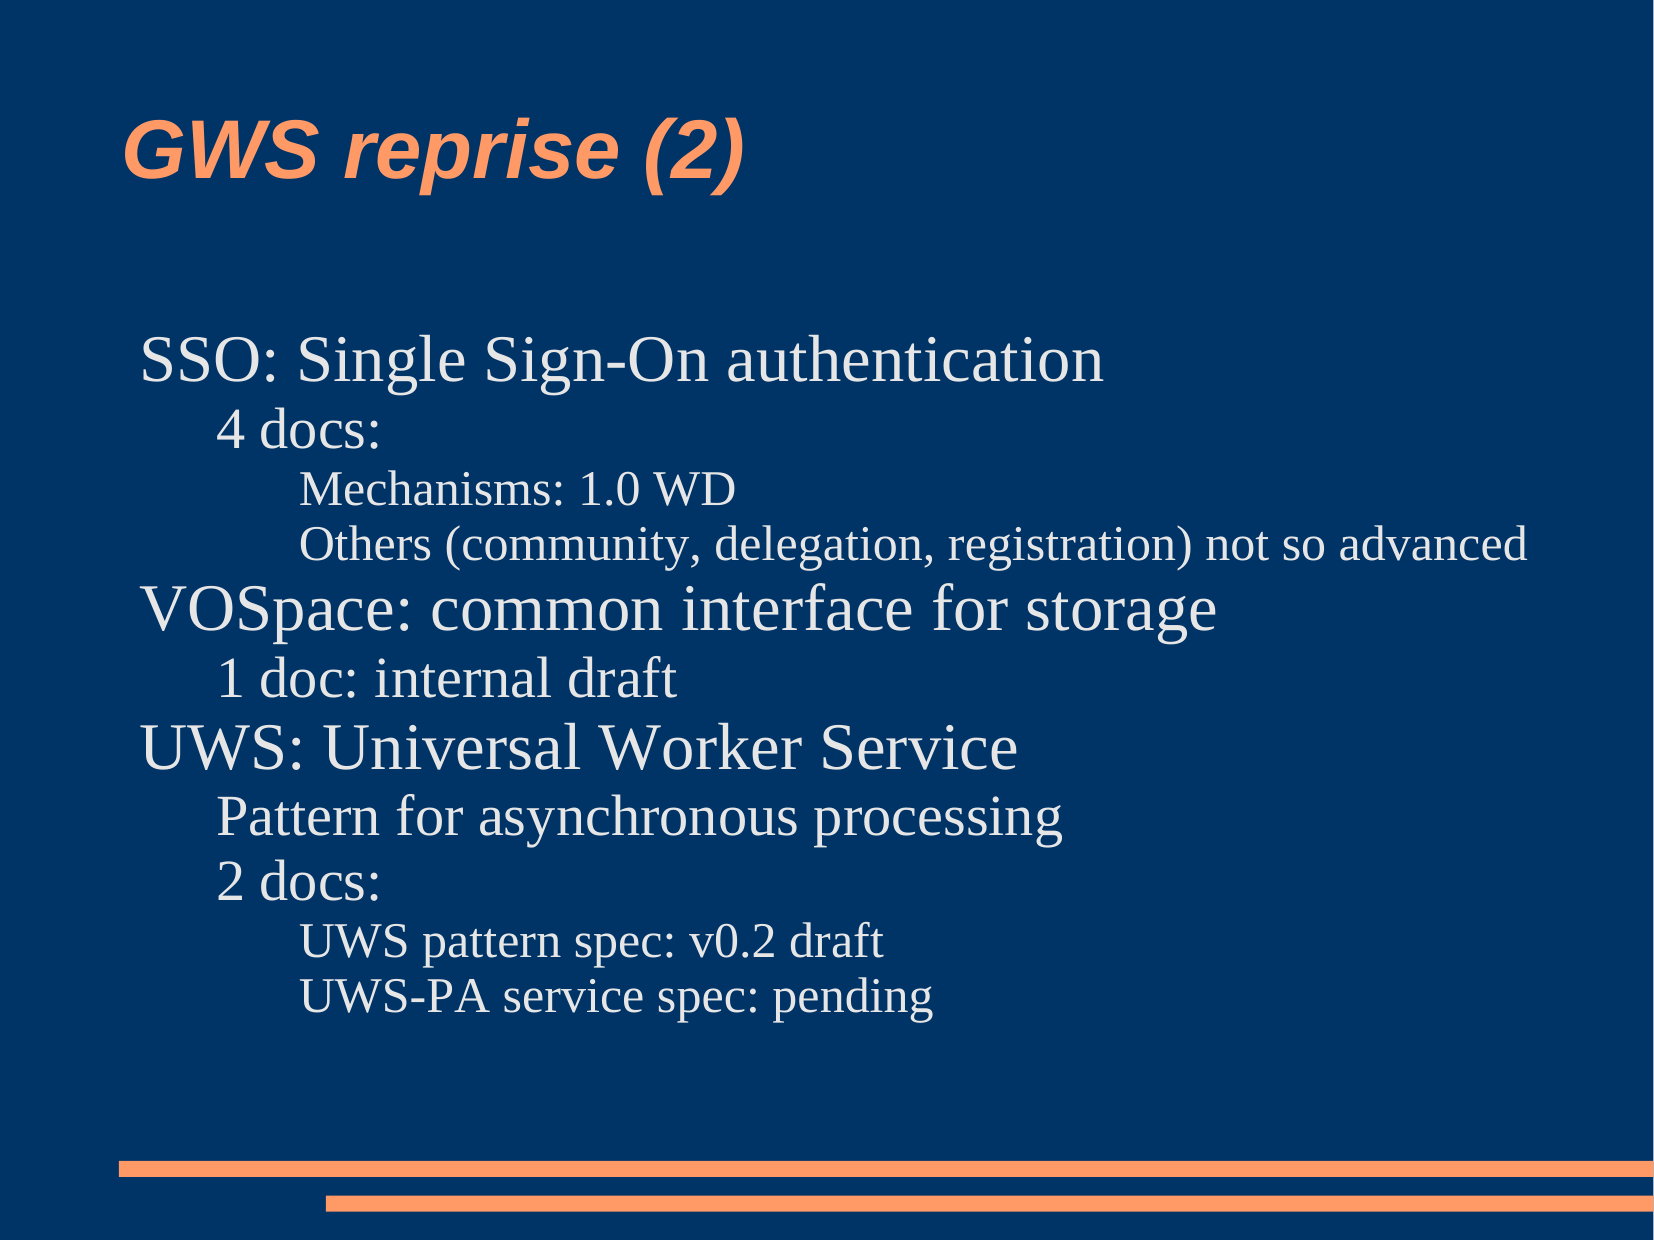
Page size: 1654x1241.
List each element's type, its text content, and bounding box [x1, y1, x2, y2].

title GWS reprise (2) [121, 46, 1534, 254]
list SSO: Single Sign-On authentication 4 docs: Mechanisms: 1.0 WD Others (community, delegation, registration) not so advanced VOSpace: common interface for storage 1 doc: internal draft UWS: Universal Worker Service Pattern for asynchronous processing 2 docs: UWS pattern spec: v0.2 draft UWS-PA service spec: pending [121, 322, 1561, 1133]
